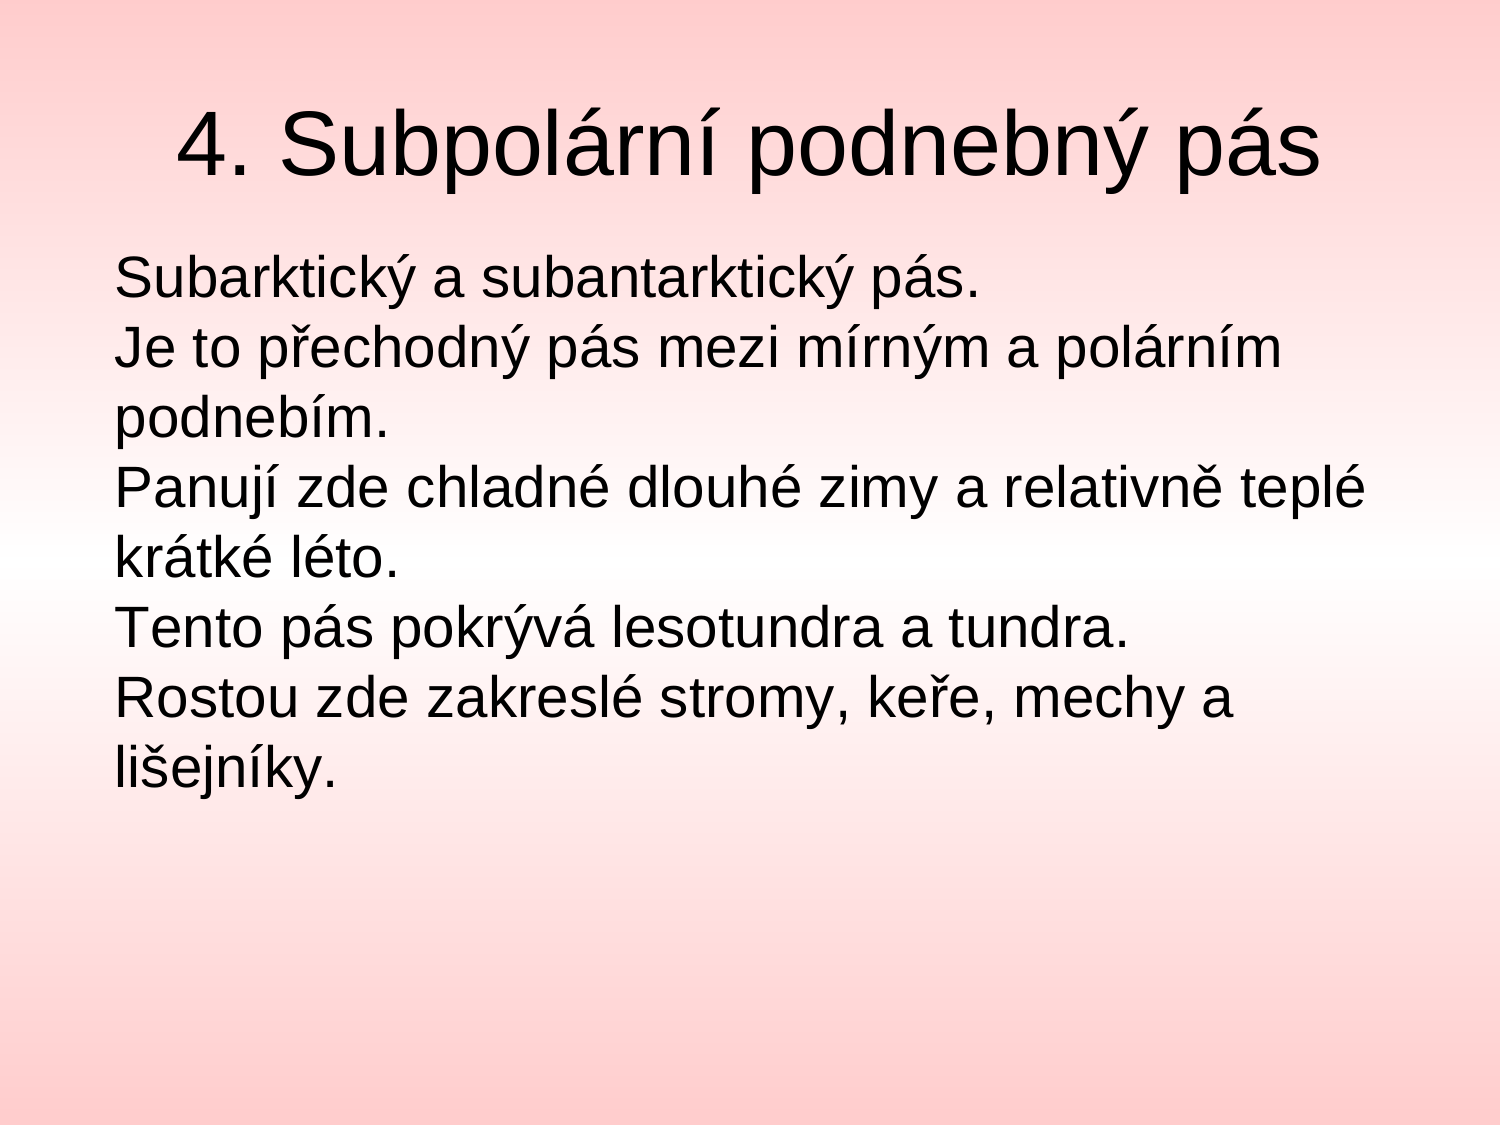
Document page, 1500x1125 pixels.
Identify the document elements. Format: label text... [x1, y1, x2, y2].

text_box Subarktický a subantarktický pás. Je to přechodný pás mezi mírným a polárním podnebím. Panují zde chladné dlouhé zimy a relativně teplé krátké léto. Tento pás pokrývá lesotundra a tundra. Rostou zde zakreslé stromy, keře, mechy a lišejníky. [100, 231, 1424, 914]
title 4. Subpolární podnebný pás [75, 45, 1426, 233]
list [75, 262, 1426, 1006]
